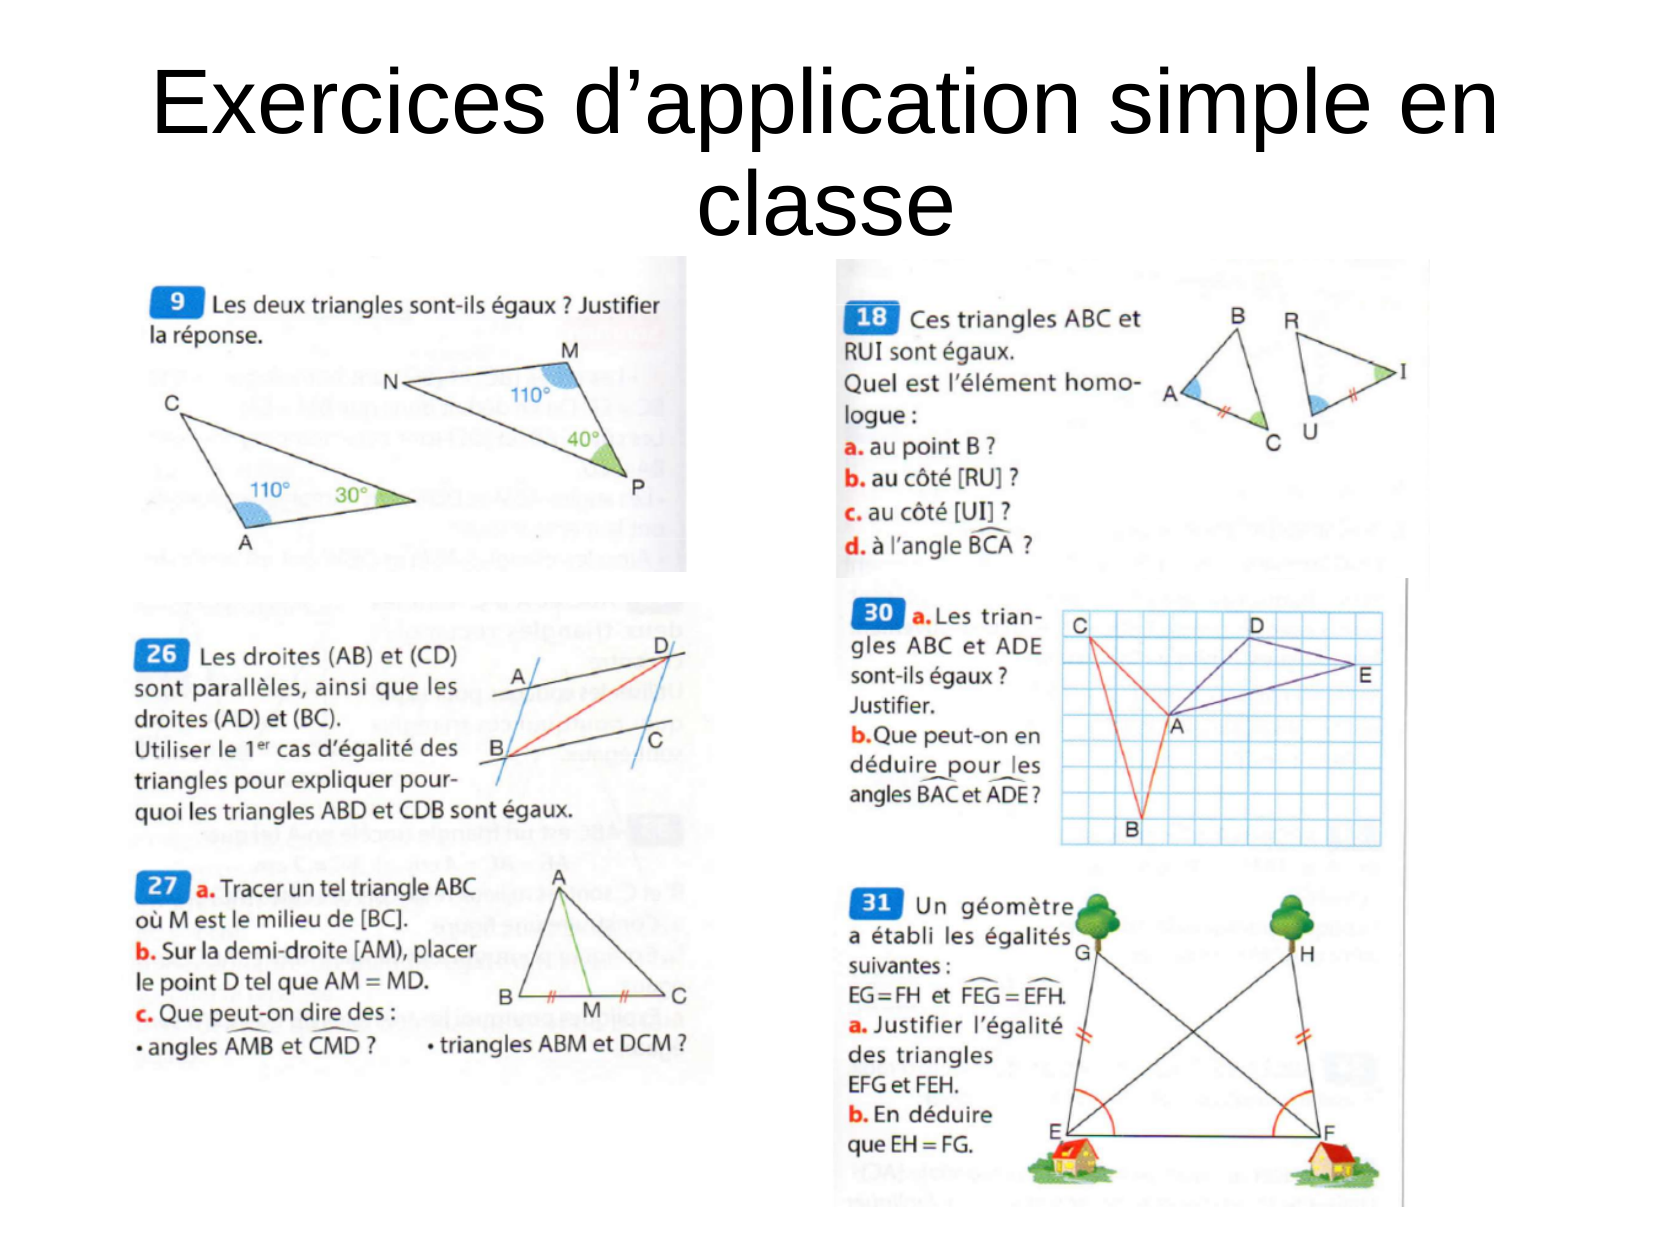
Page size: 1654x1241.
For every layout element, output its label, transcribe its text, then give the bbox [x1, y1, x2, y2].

picture [141, 256, 697, 572]
title Exercices d’application simple en classe [82, 49, 1571, 257]
picture [121, 602, 756, 1099]
picture [811, 259, 1430, 1207]
